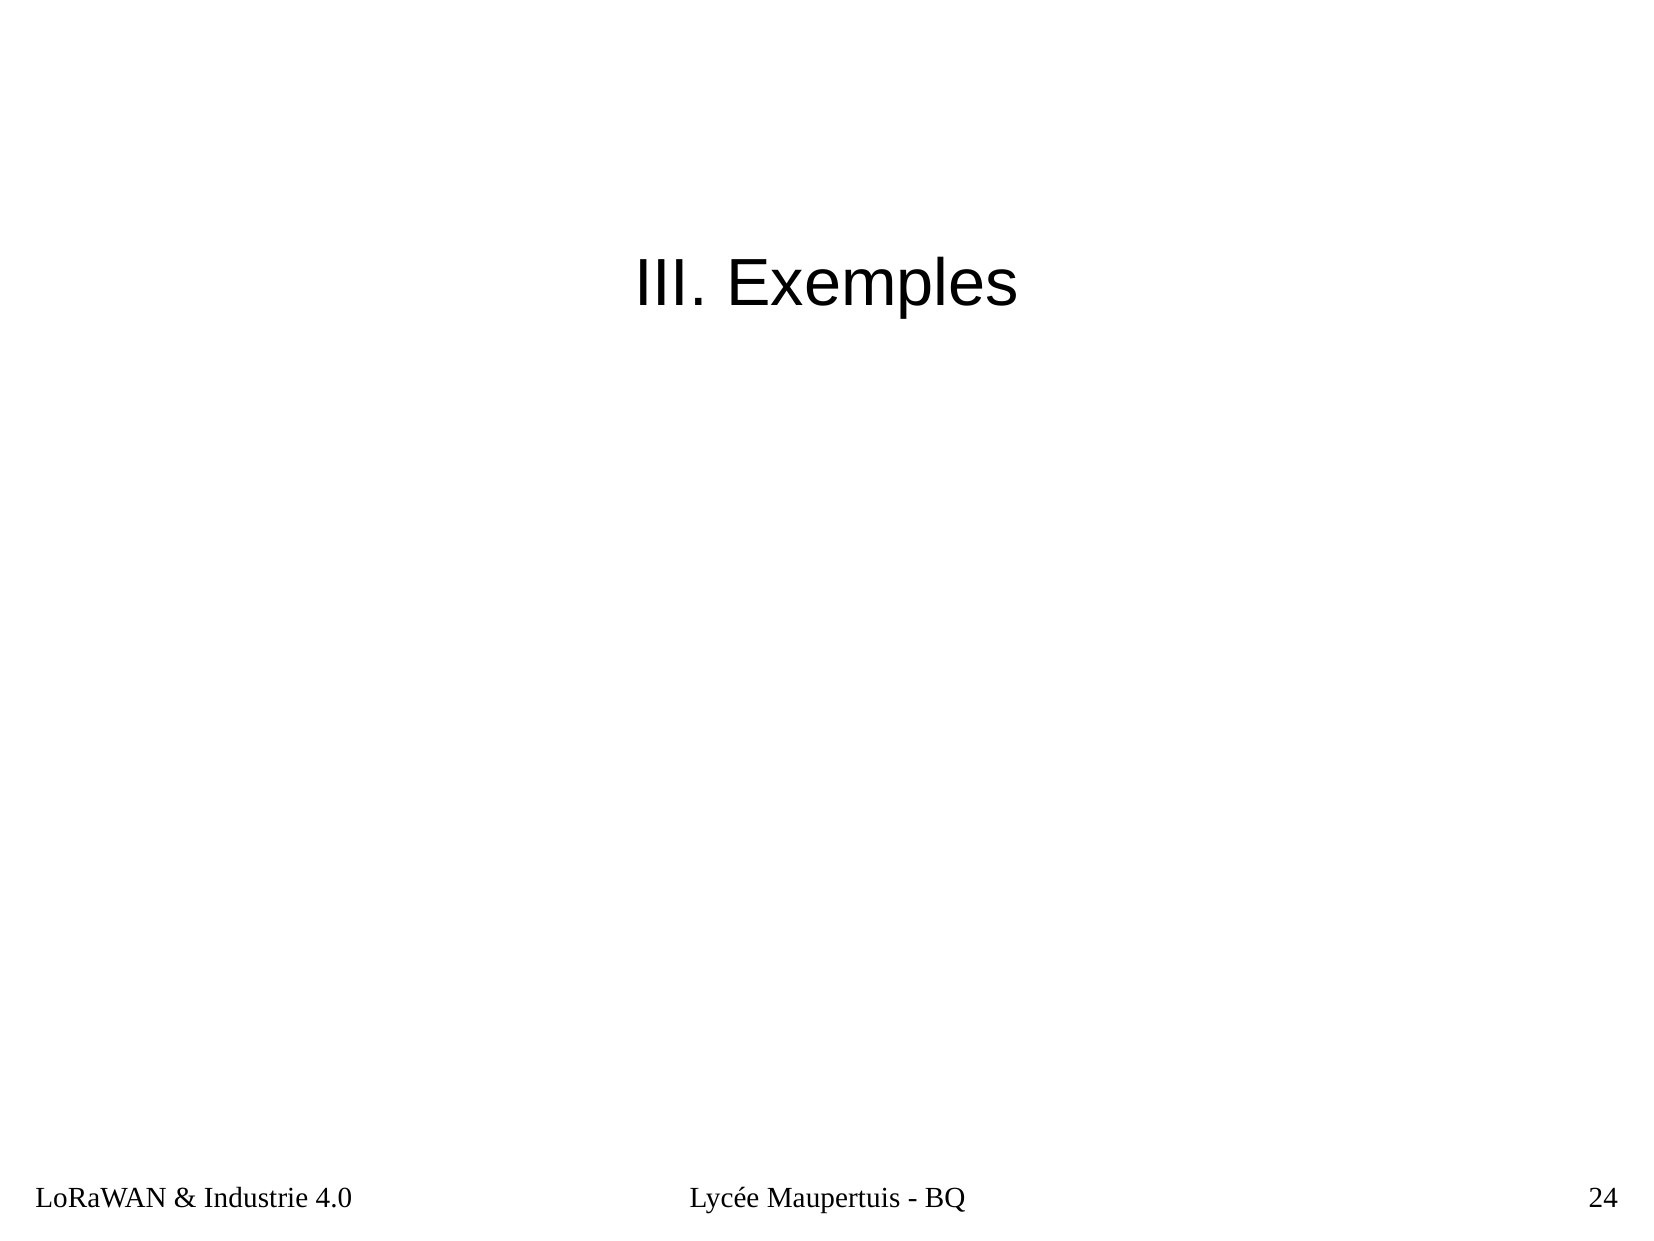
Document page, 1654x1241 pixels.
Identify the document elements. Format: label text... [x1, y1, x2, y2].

subtitle III. Exemples [35, 35, 1619, 529]
